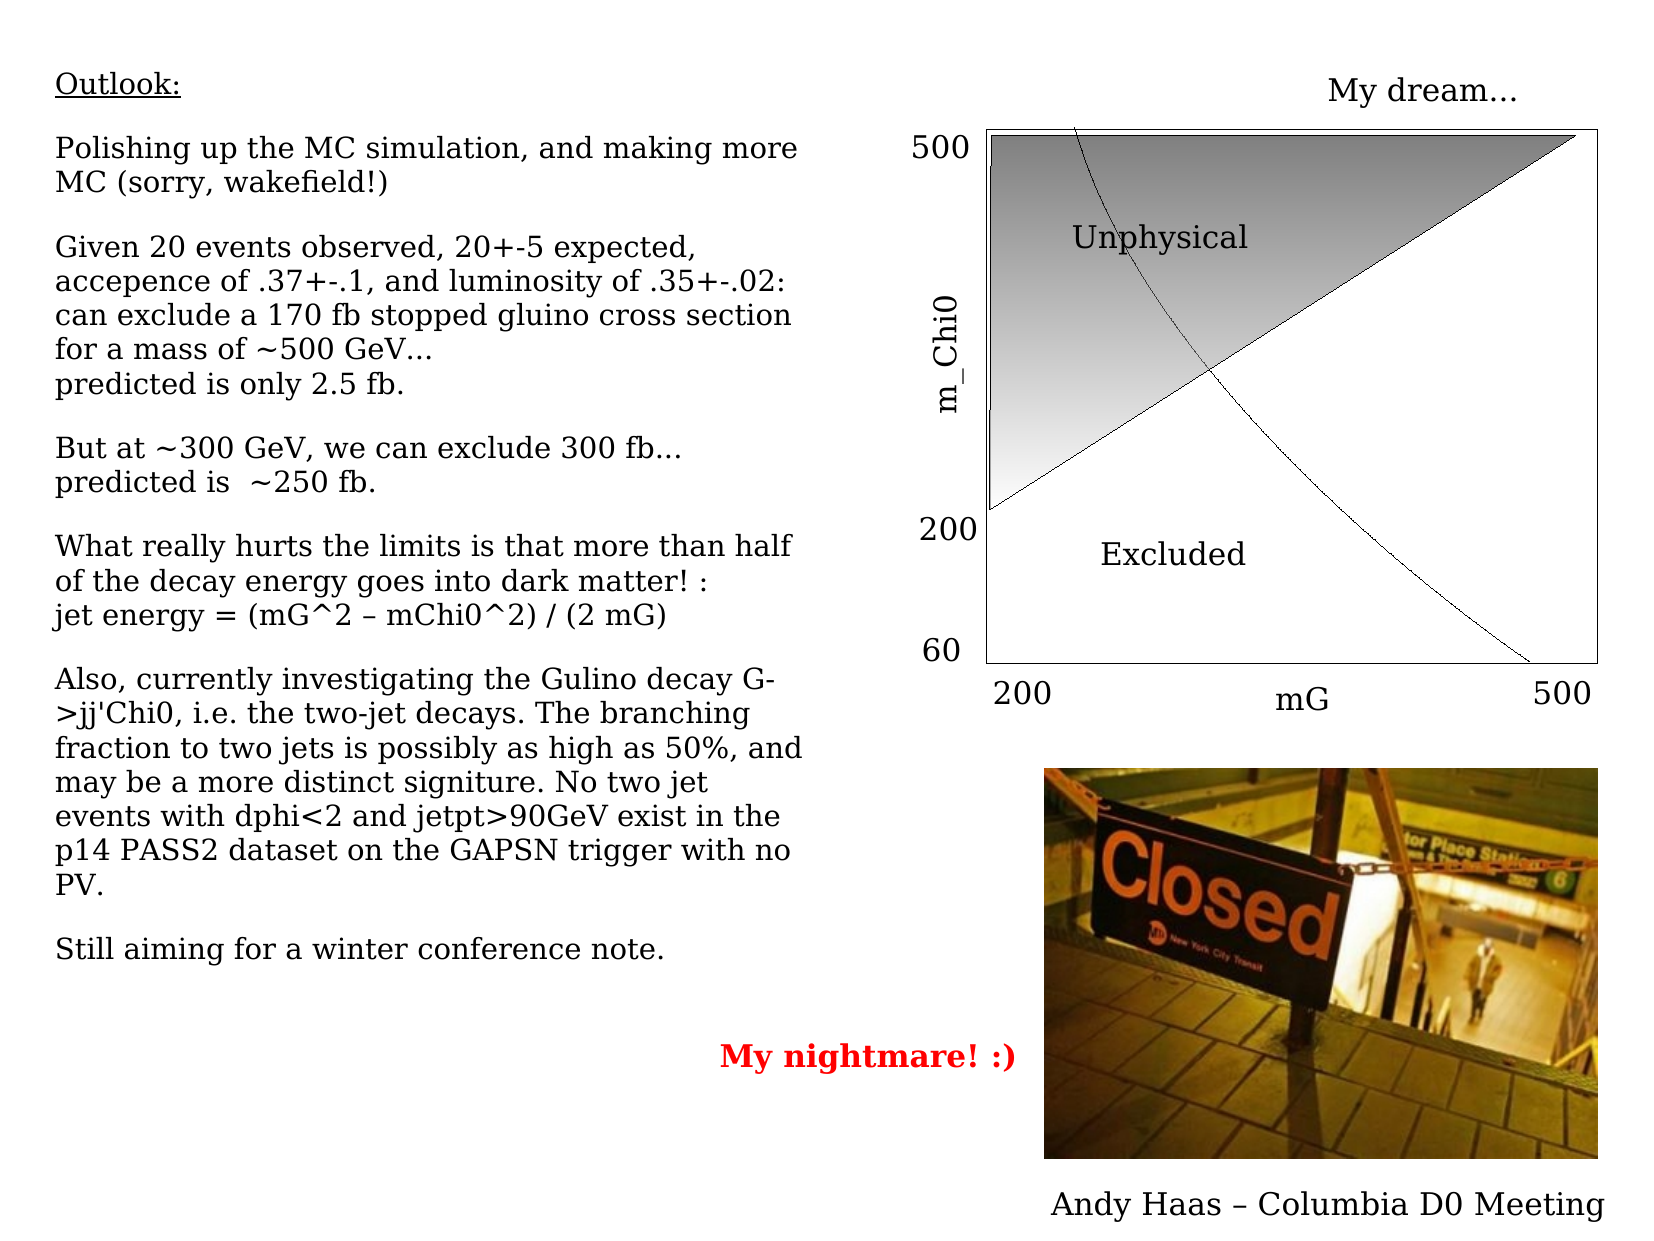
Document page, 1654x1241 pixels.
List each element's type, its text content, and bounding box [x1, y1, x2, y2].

text_box 200 [918, 511, 978, 548]
text_box My nightmare! :) [719, 1038, 1034, 1076]
text_box Excluded [1100, 536, 1247, 573]
text_box 500 [910, 129, 971, 166]
text_box My dream... [1327, 72, 1519, 109]
list Outlook: Polishing up the MC simulation, and making more MC (sorry, wakefield!) Given 20 events observed, 20+-5 expected, accepence of .37+-.1, and luminosity of .35+-.02: can exclude a 170 fb stopped gluino cross section for a mass of ~500 GeV... predicted is only 2.5 fb. But at ~300 GeV, we can exclude 300 fb... predicted is ~250 fb. What really hurts the limits is that more than half of the decay energy goes into dark matter! : jet energy = (mG^2 – mChi0^2) / (2 mG) Also, currently investigating the Gulino decay G->jj'Chi0, i.e. the two-jet decays. The branching fraction to two jets is possibly as high as 50%, and may be a more distinct signiture. No two jet events with dphi<2 and jetpt>90GeV exist in the p14 PASS2 dataset on the GAPSN trigger with no PV. Still aiming for a winter conference note. [55, 67, 810, 1104]
text_box m_Chi0 [927, 295, 964, 415]
picture [1044, 768, 1598, 1159]
text_box 500 [1532, 675, 1593, 712]
text_box 60 [921, 632, 962, 670]
text_box Unphysical [1071, 219, 1249, 256]
text_box 200 [992, 675, 1053, 712]
text_box [989, 135, 1576, 510]
text_box mG [1275, 681, 1330, 719]
